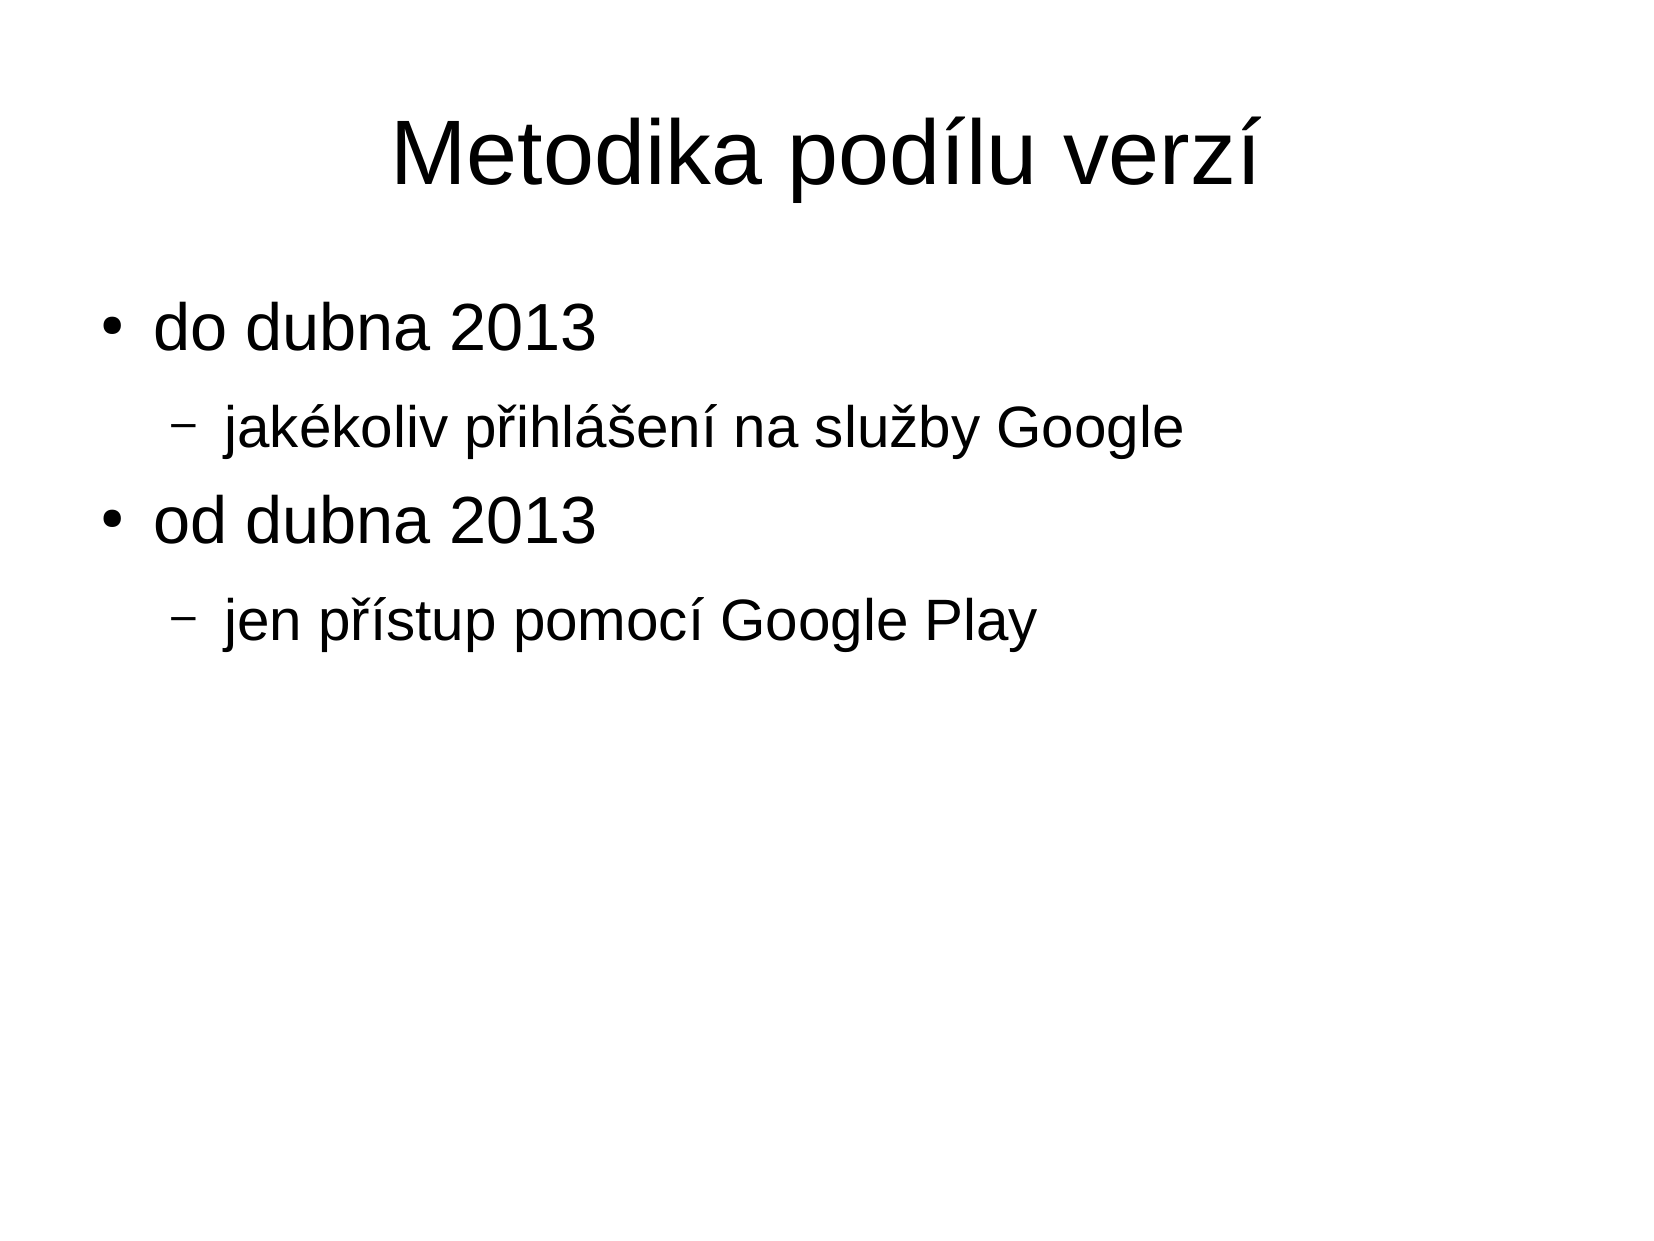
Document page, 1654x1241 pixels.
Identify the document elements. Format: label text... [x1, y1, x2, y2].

list do dubna 2013 jakékoliv přihlášení na služby Google od dubna 2013 jen přístup pomocí Google Play [82, 290, 1571, 1010]
title Metodika podílu verzí [82, 49, 1571, 257]
